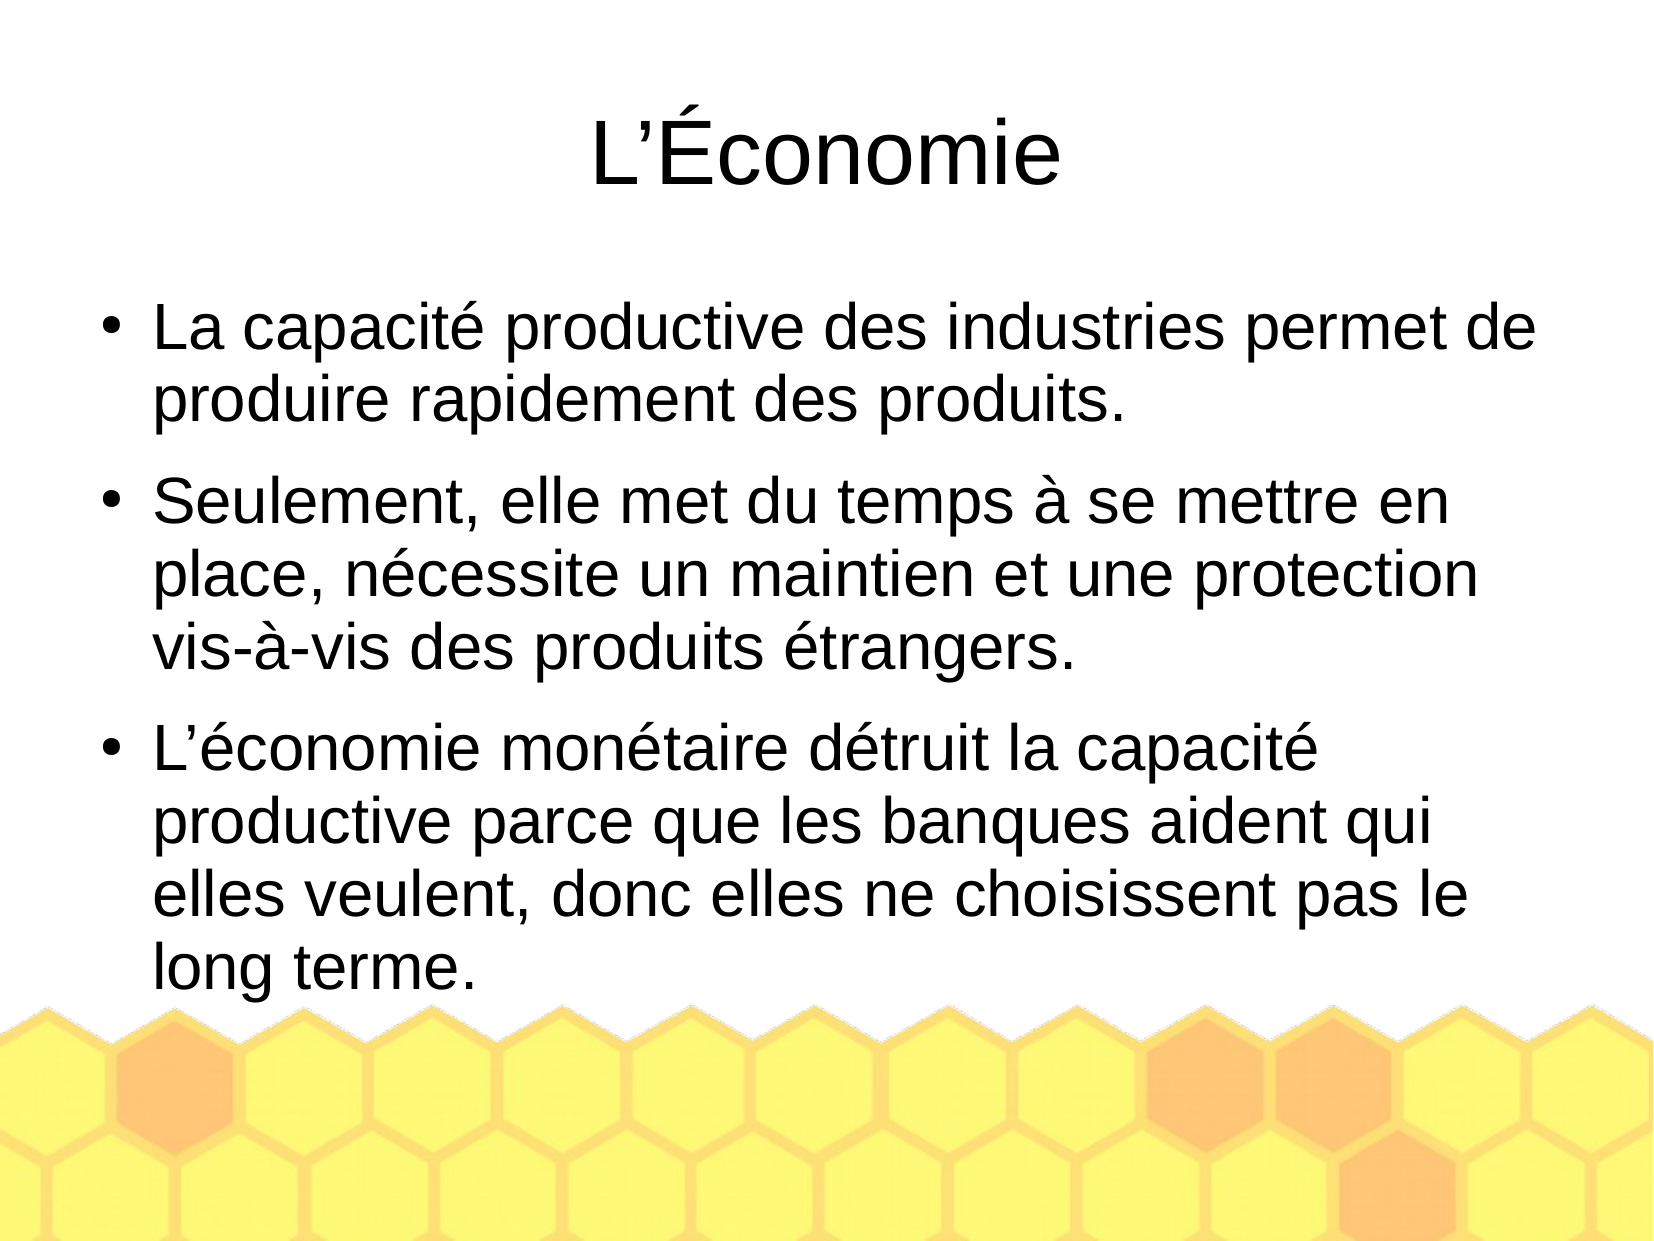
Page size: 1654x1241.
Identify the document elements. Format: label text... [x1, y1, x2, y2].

picture [0, 1001, 1654, 1241]
list La capacité productive des industries permet de produire rapidement des produits. Seulement, elle met du temps à se mettre en place, nécessite un maintien et une protection vis-à-vis des produits étrangers. L’économie monétaire détruit la capacité productive parce que les banques aident qui elles veulent, donc elles ne choisissent pas le long terme. [82, 290, 1571, 1010]
title L’Économie [82, 49, 1571, 257]
